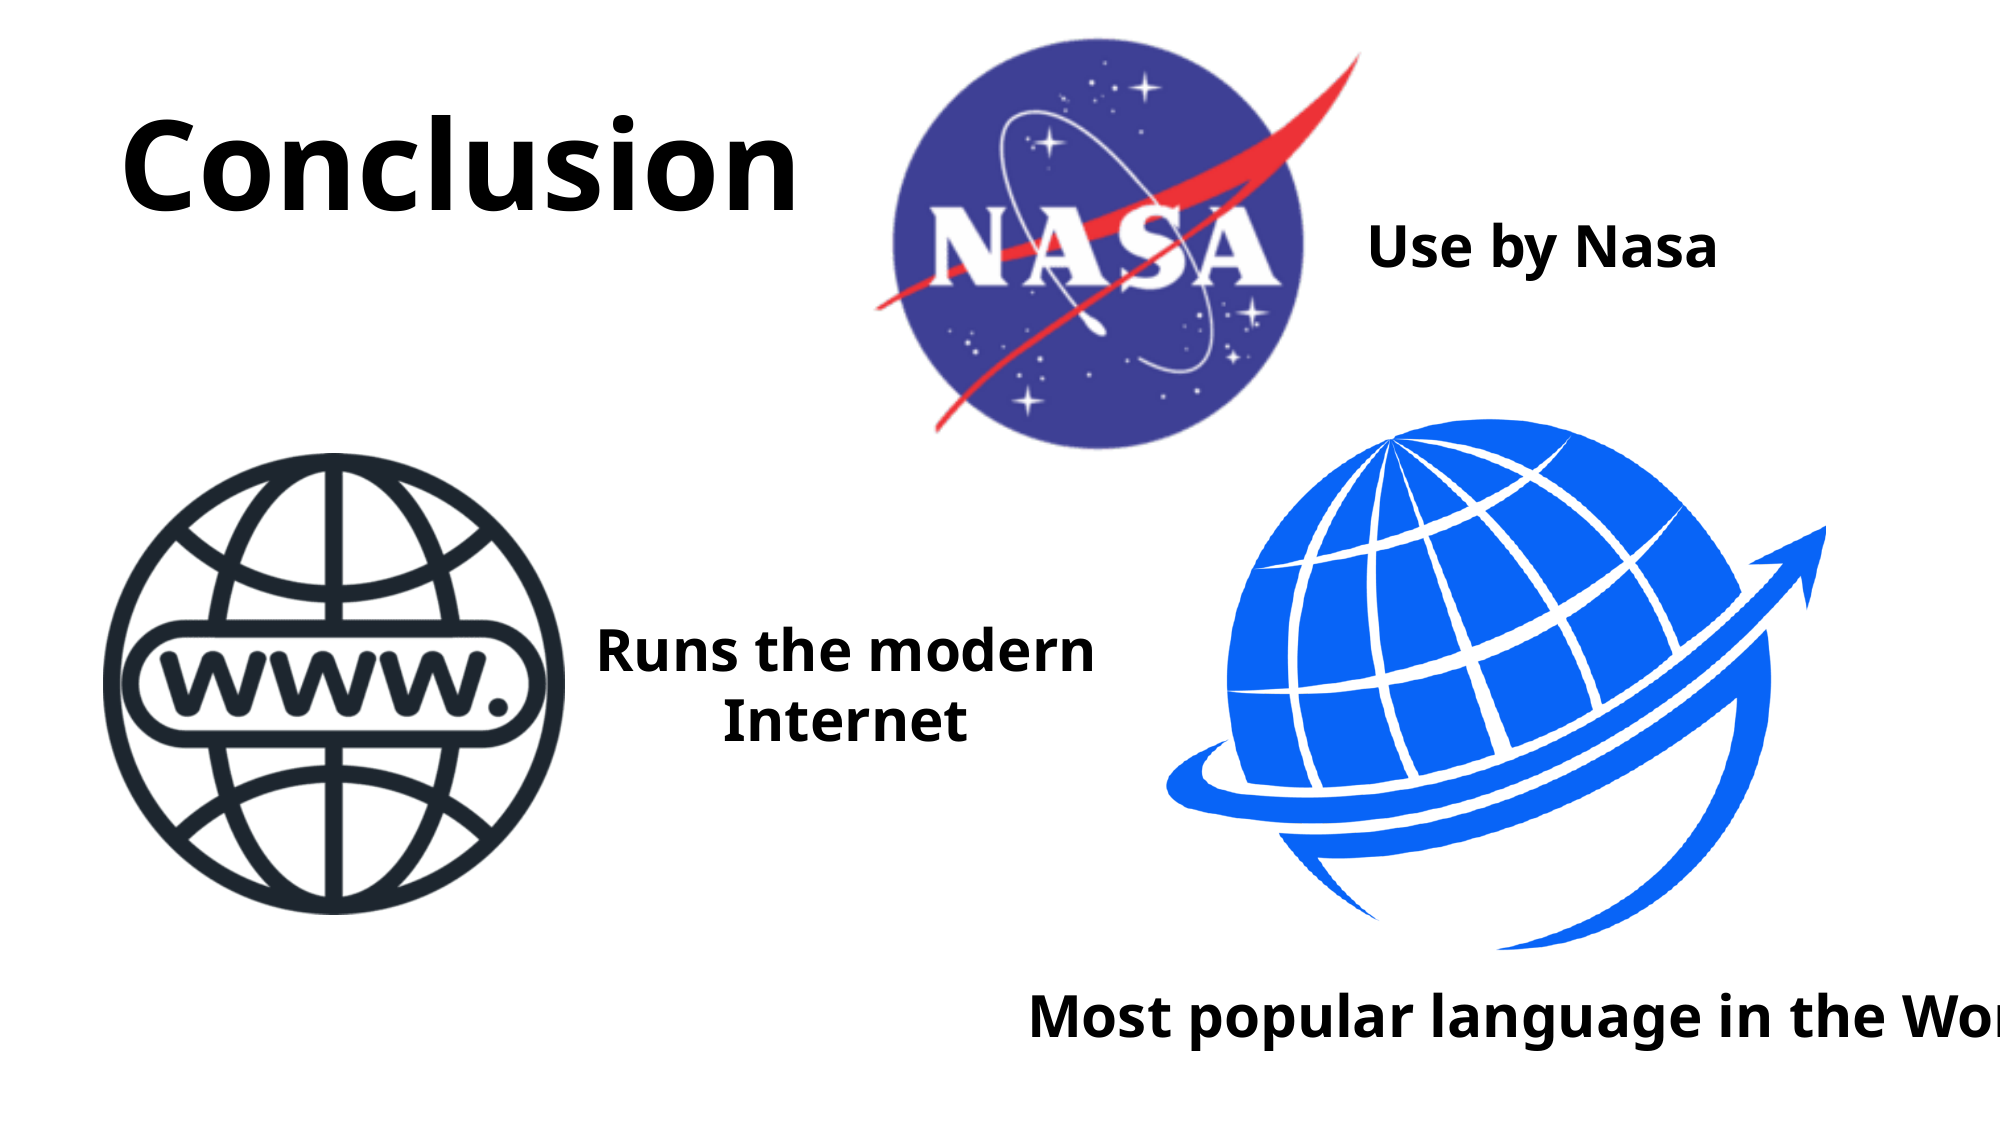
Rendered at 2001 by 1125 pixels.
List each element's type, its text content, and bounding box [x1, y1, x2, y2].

picture [103, 453, 565, 915]
text_box Use by Nasa [1351, 201, 1712, 288]
text_box Most popular language in the World [1012, 971, 1987, 1058]
text_box Runs the modern Internet [602, 605, 1091, 763]
picture [740, 0, 1826, 971]
text_box Conclusion [103, 78, 740, 245]
